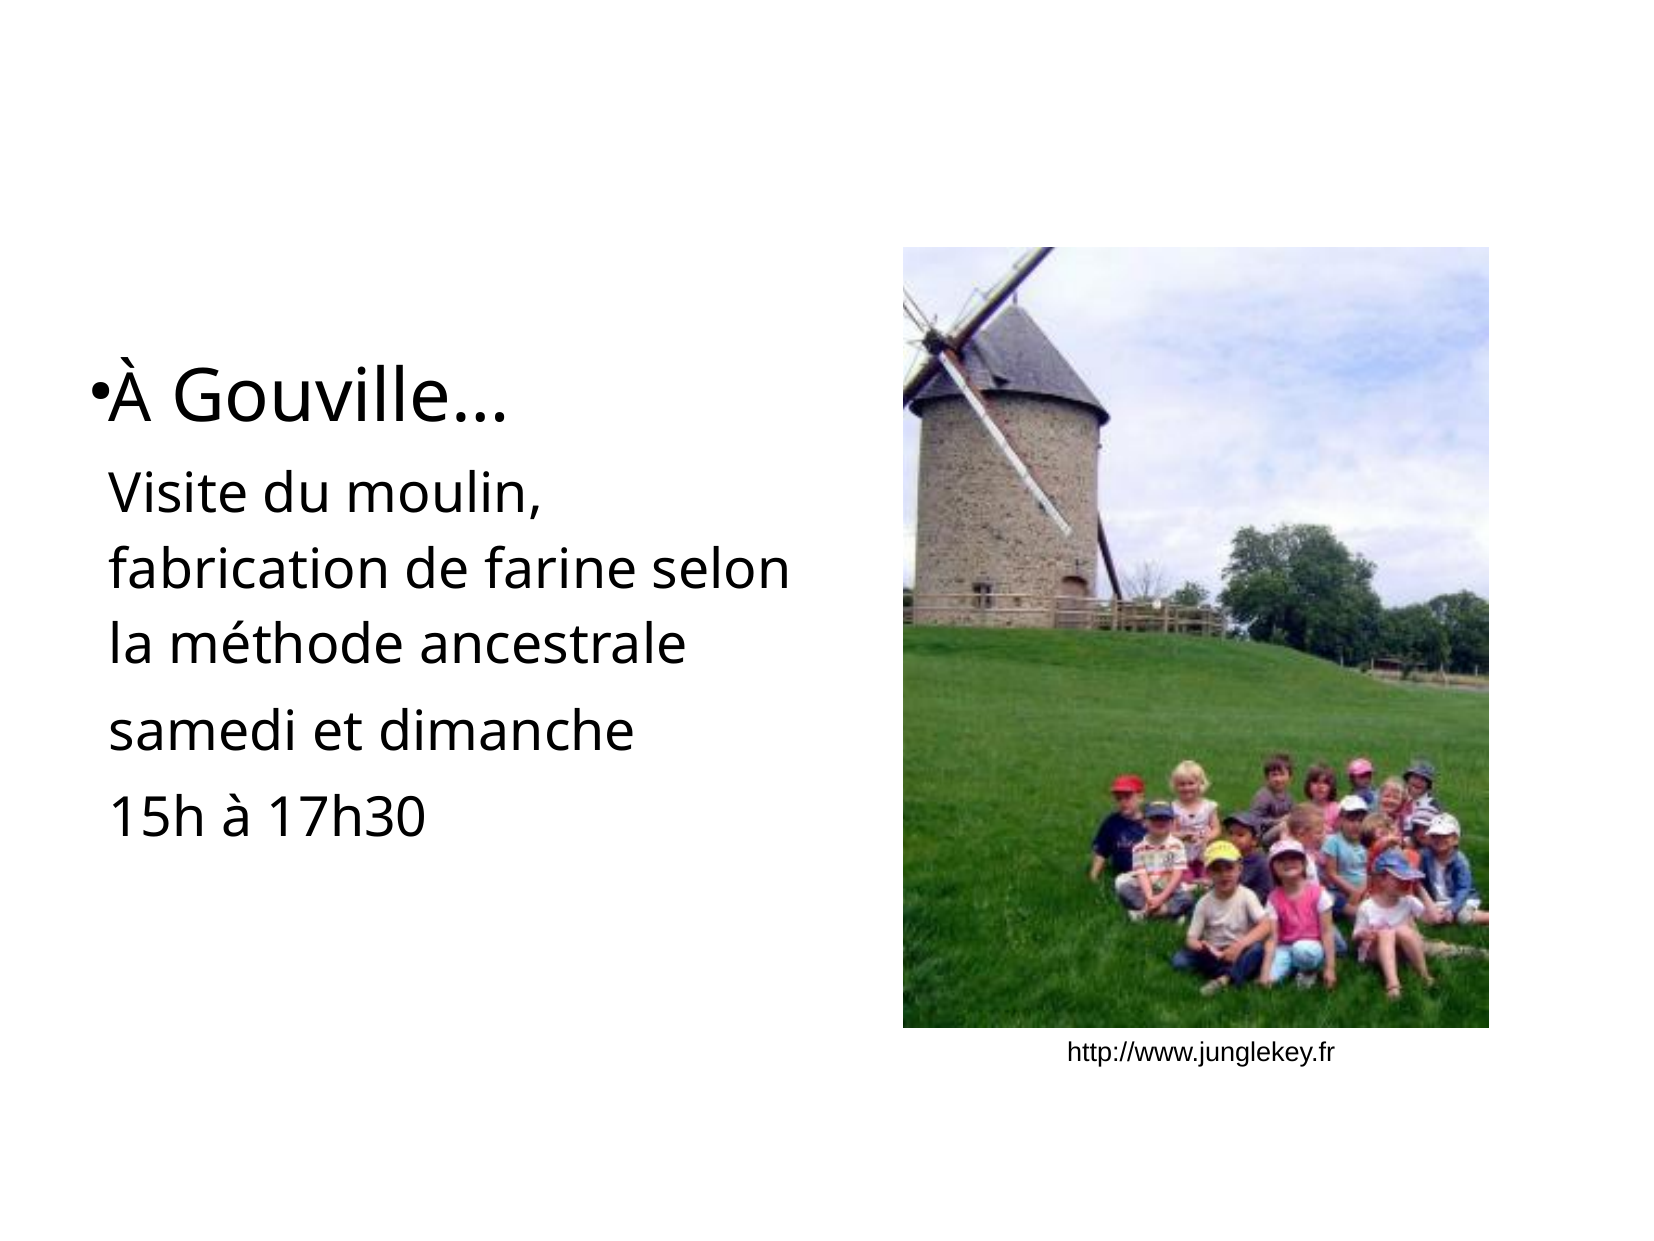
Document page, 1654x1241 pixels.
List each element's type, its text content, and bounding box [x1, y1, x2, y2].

text_box http://www.junglekey.fr [1052, 1029, 1465, 1087]
picture [903, 247, 1489, 1028]
list À Gouville… Visite du moulin, fabrication de farine selon la méthode ancestrale samedi et dimanche 15h à 17h30 [82, 341, 809, 886]
